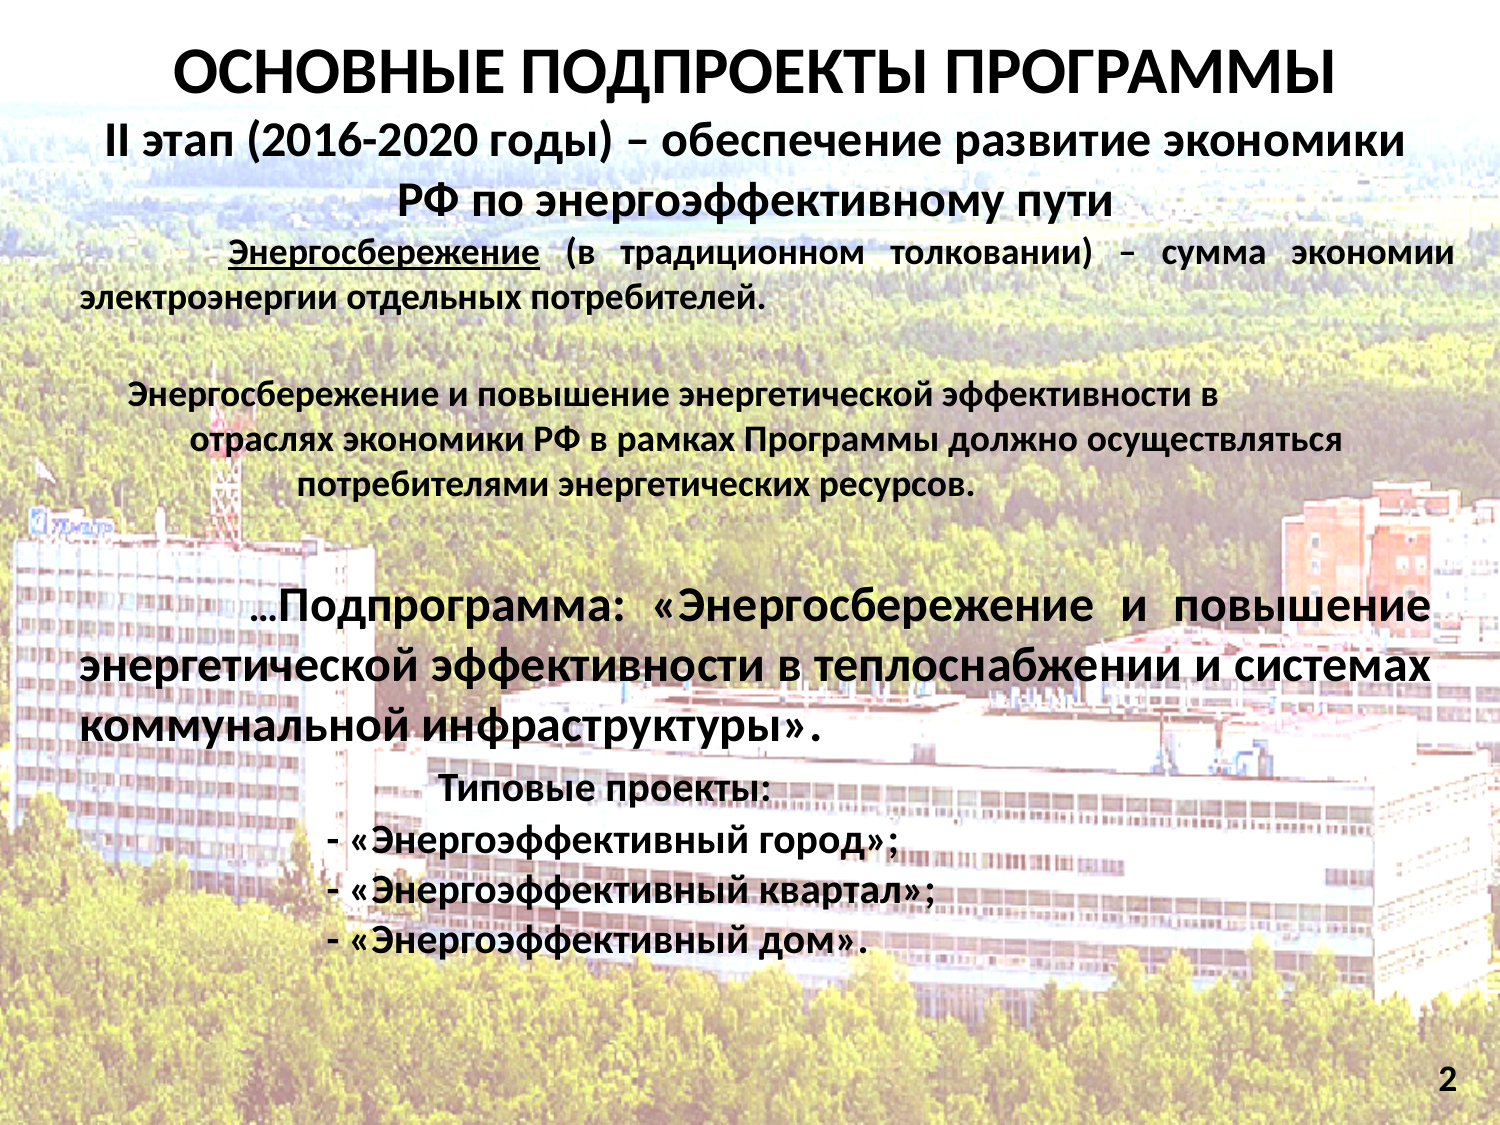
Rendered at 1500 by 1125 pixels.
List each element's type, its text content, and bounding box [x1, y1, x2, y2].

text_box ОСНОВНЫЕ ПОДПРОЕКТЫ ПРОГРАММЫ II этап (2016-2020 годы) – обеспечение развитие экономики РФ по энергоэффективному пути [64, 19, 1447, 219]
text_box 2 [1423, 1046, 1473, 1107]
text_box Энергосбережение (в традиционном толковании) – сумма экономии электроэнергии отдельных потребителей. [64, 219, 1471, 370]
text_box …Подпрограмма: «Энергосбережение и повышение энергетической эффективности в теплоснабжении и системах коммунальной инфраструктуры». Типовые проекты: - «Энергоэффективный город»; - «Энергоэффективный квартал»; - «Энергоэффективный дом». [64, 557, 1447, 1120]
picture [0, 0, 1500, 1125]
text_box Энергосбережение и повышение энергетической эффективности в отраслях экономики РФ в рамках Программы должно осуществляться потребителями энергетических ресурсов. [53, 361, 1447, 557]
